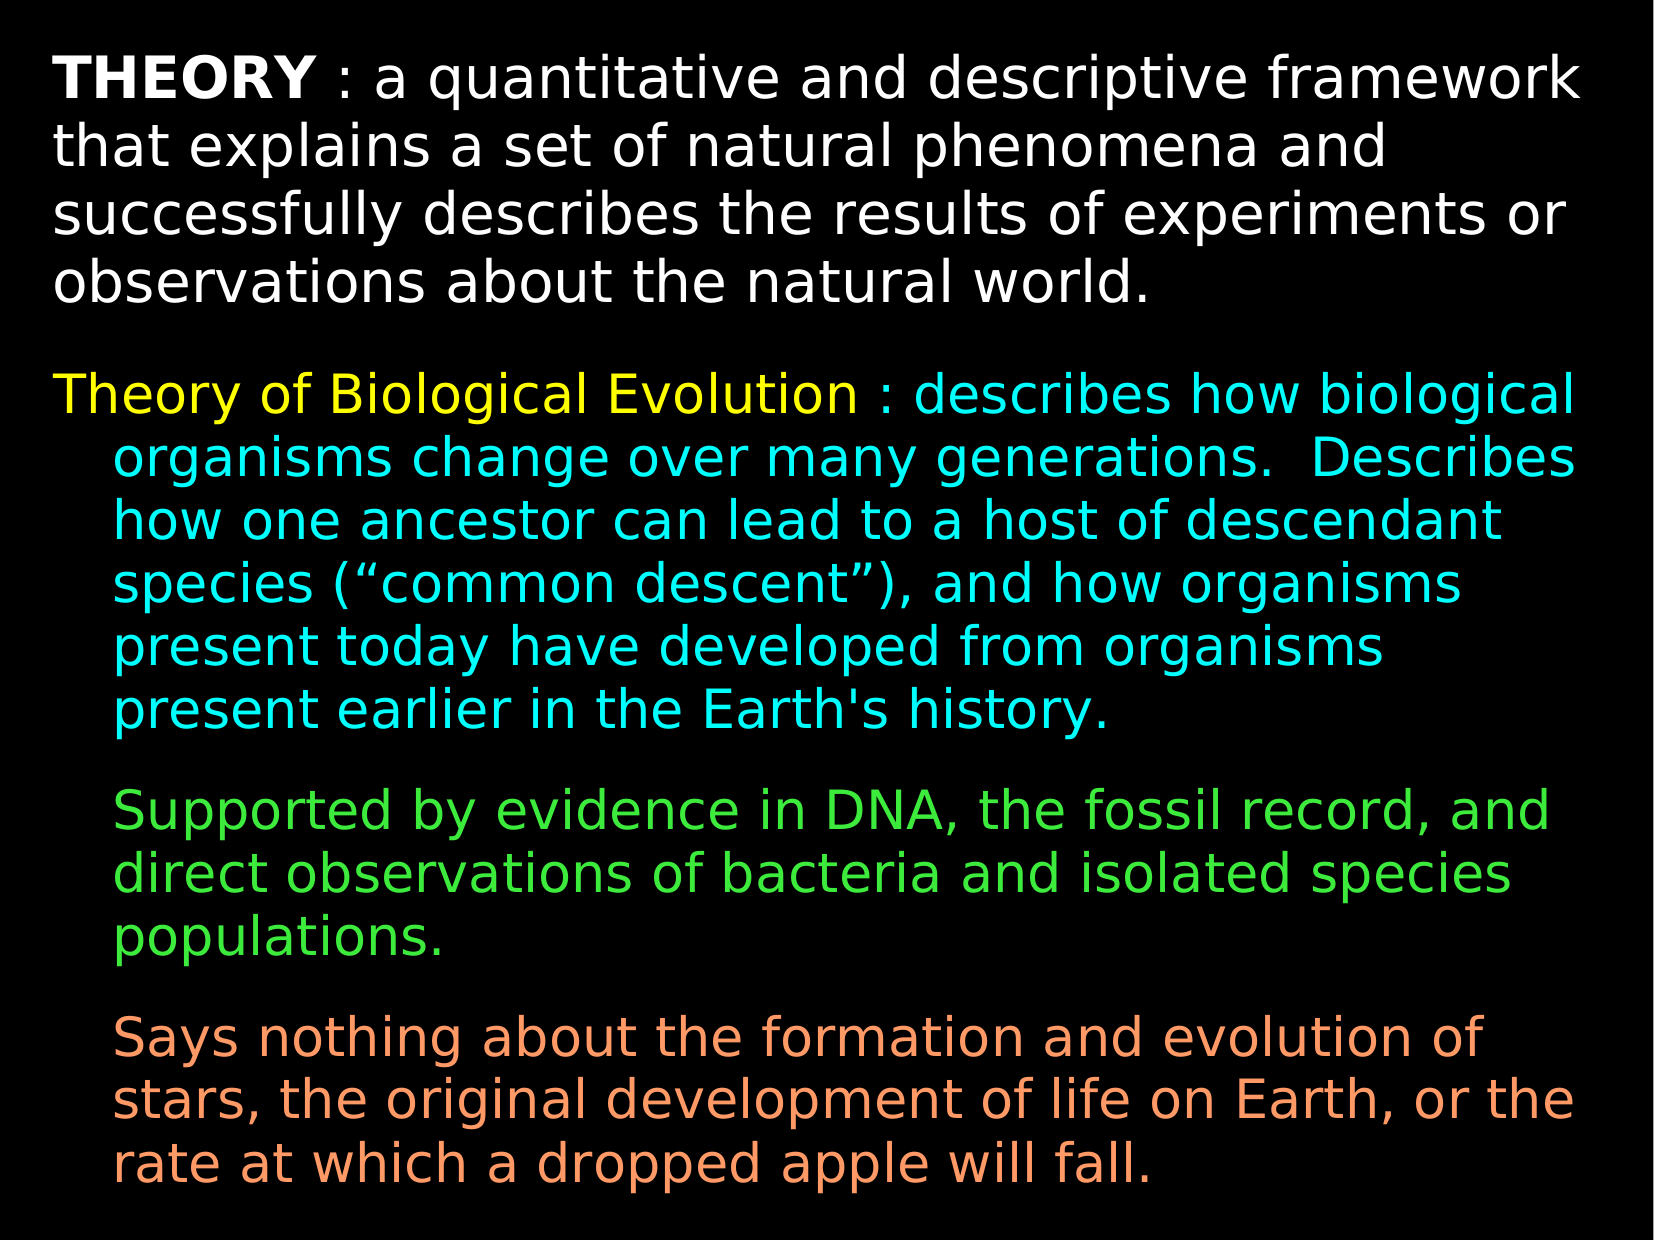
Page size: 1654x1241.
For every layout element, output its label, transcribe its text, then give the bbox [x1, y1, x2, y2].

text_box THEORY : a quantitative and descriptive framework that explains a set of natural phenomena and successfully describes the results of experiments or observations about the natural world. [37, 37, 1613, 324]
text_box Theory of Biological Evolution : describes how biological organisms change over many generations. Describes how one ancestor can lead to a host of descendant species (“common descent”), and how organisms present today have developed from organisms present earlier in the Earth's history. Supported by evidence in DNA, the fossil record, and direct observations of bacteria and isolated species populations. Says nothing about the formation and evolution of stars, the original development of life on Earth, or the rate at which a dropped apple will fall. [37, 356, 1613, 1203]
